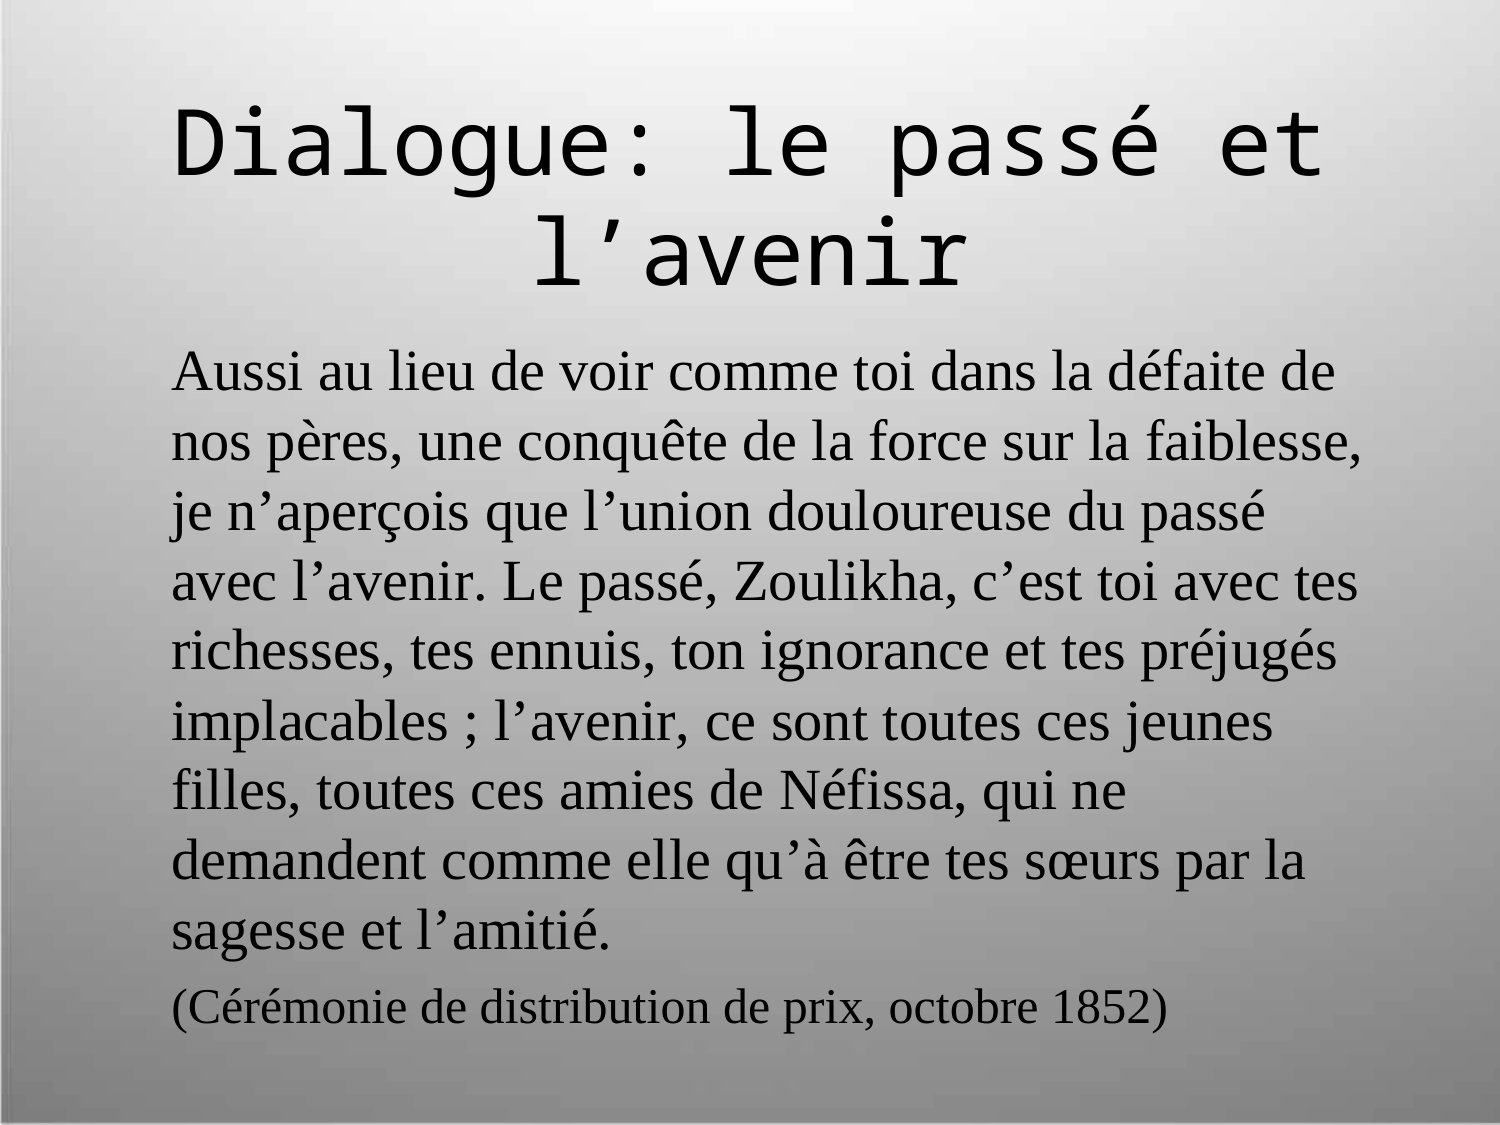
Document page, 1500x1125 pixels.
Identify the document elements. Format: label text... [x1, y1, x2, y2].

list Aussi au lieu de voir comme toi dans la défaite de nos pères, une conquête de la force sur la faiblesse, je n’aperçois que l’union douloureuse du passé avec l’avenir. Le passé, Zoulikha, c’est toi avec tes richesses, tes ennuis, ton ignorance et tes préjugés implacables ; l’avenir, ce sont toutes ces jeunes filles, toutes ces amies de Néfissa, qui ne demandent comme elle qu’à être tes sœurs par la sagesse et l’amitié. (Cérémonie de distribution de prix, octobre 1852) [99, 324, 1388, 1063]
title Dialogue: le passé et l’avenir [112, 99, 1388, 288]
picture [0, 0, 1500, 1125]
